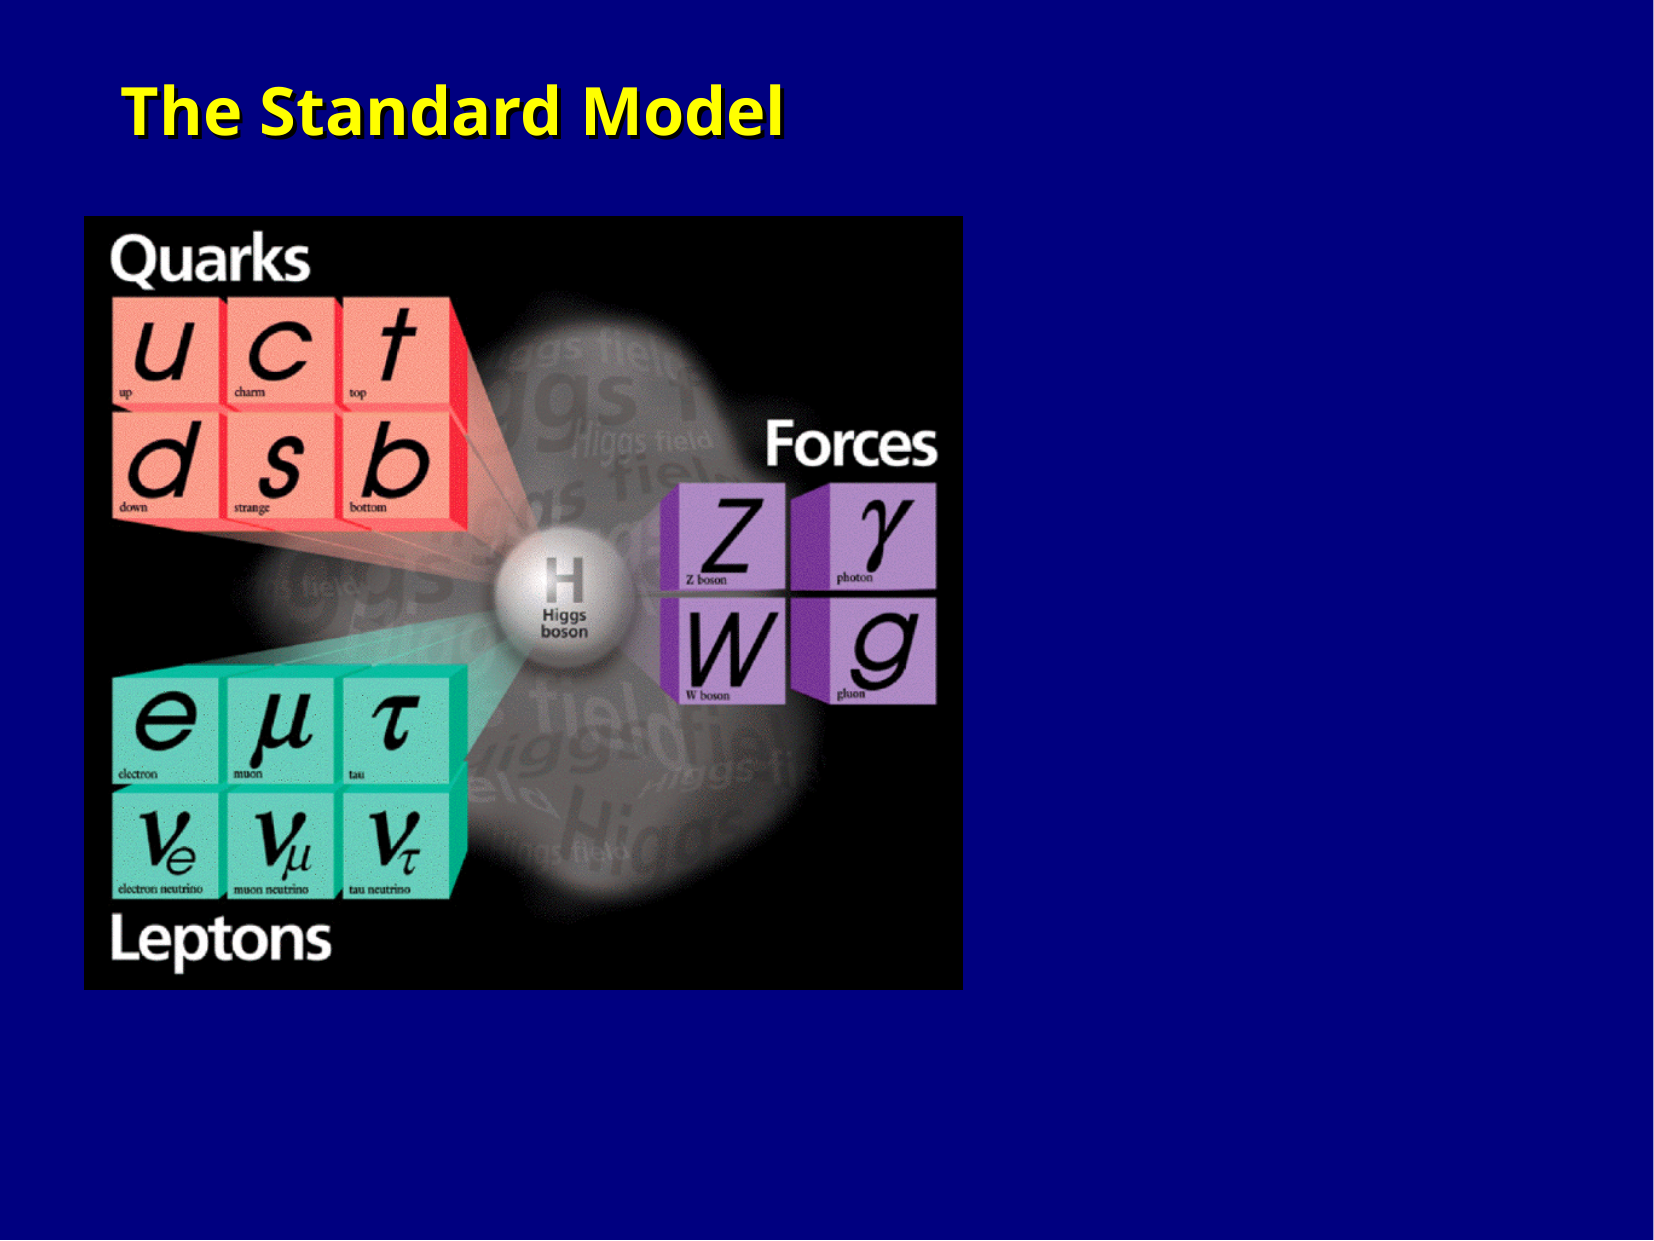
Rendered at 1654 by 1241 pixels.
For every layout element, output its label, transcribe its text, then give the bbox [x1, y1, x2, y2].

picture [84, 216, 963, 990]
text_box The Standard Model [105, 57, 1382, 161]
